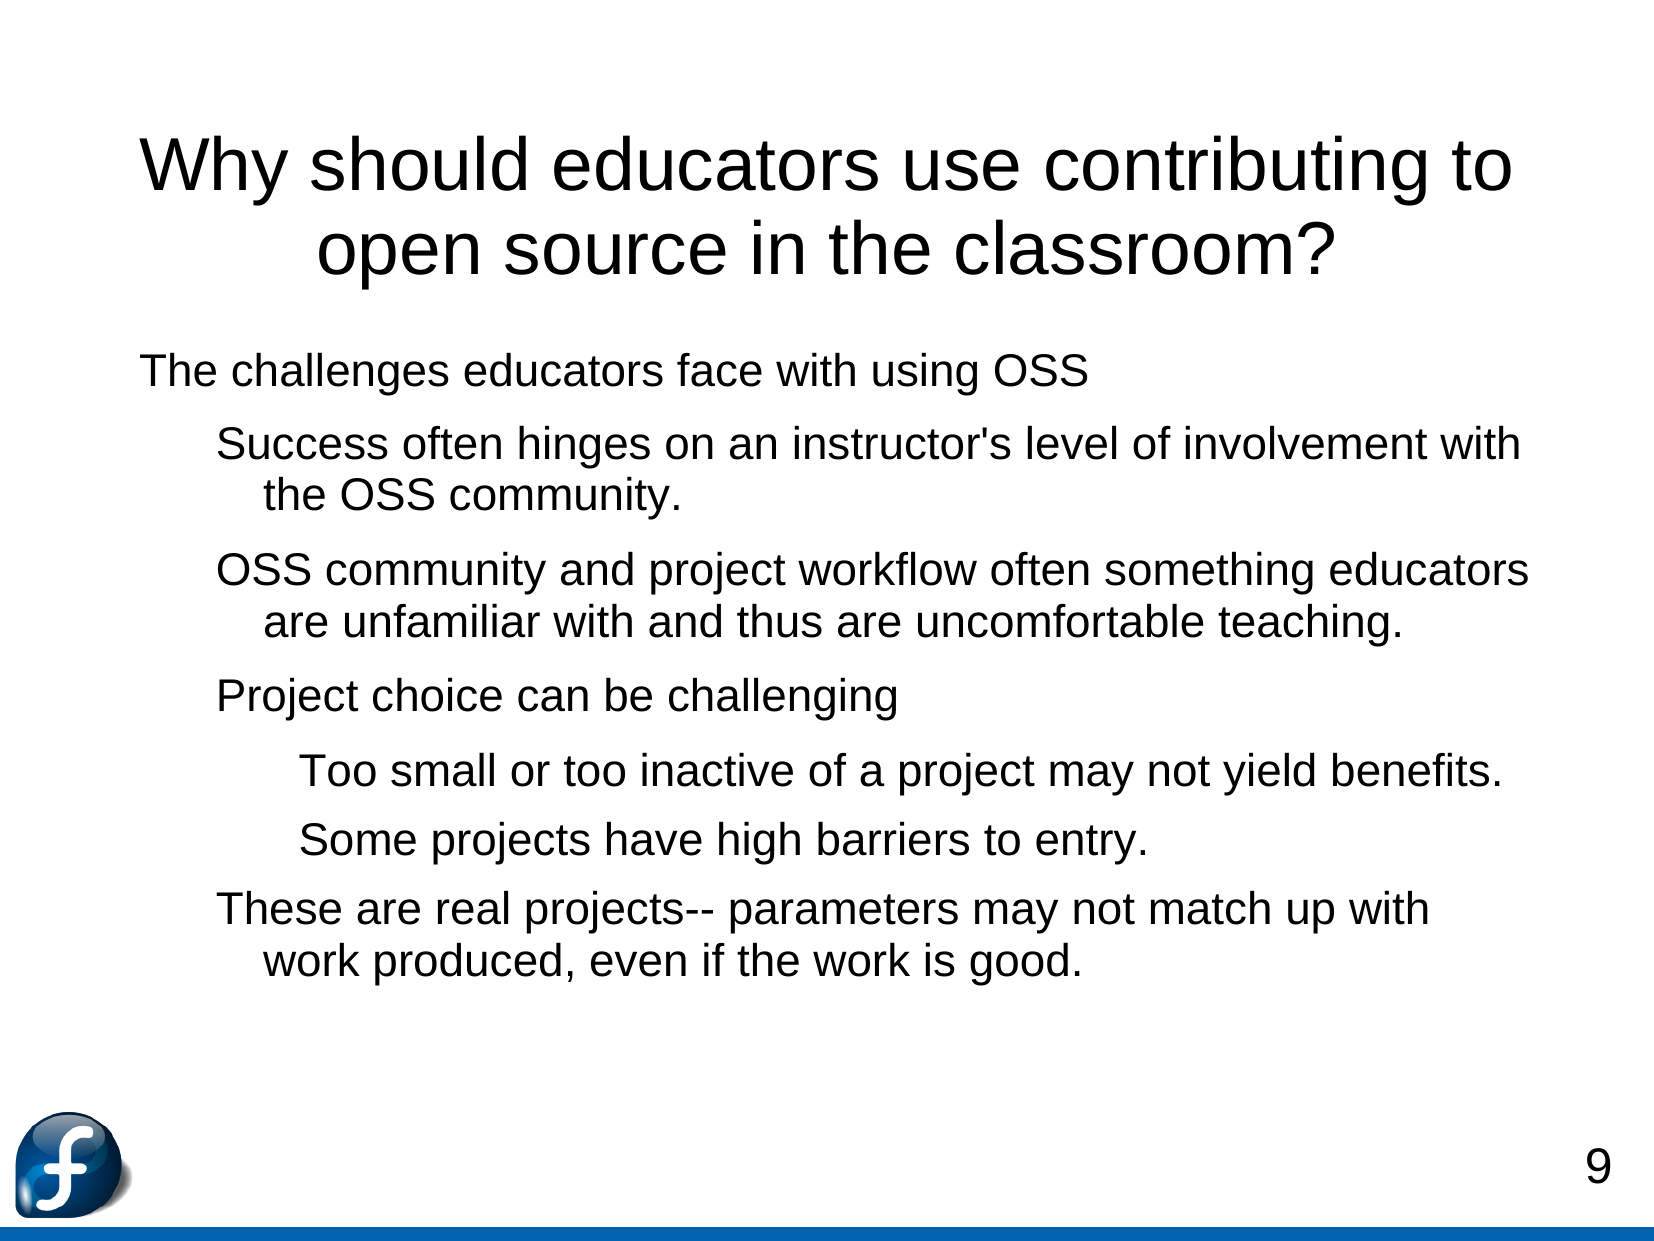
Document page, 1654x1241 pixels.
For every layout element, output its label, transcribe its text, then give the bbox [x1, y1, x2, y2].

title Why should educators use contributing to open source in the classroom? [121, 102, 1533, 311]
picture [11, 1105, 133, 1227]
text_box <number> [1384, 1137, 1613, 1201]
list The challenges educators face with using OSS Success often hinges on an instructor's level of involvement with the OSS community. OSS community and project workflow often something educators are unfamiliar with and thus are uncomfortable teaching. Project choice can be challenging Too small or too inactive of a project may not yield benefits. Some projects have high barriers to entry. These are real projects-- parameters may not match up with work produced, even if the work is good. [121, 344, 1533, 1158]
